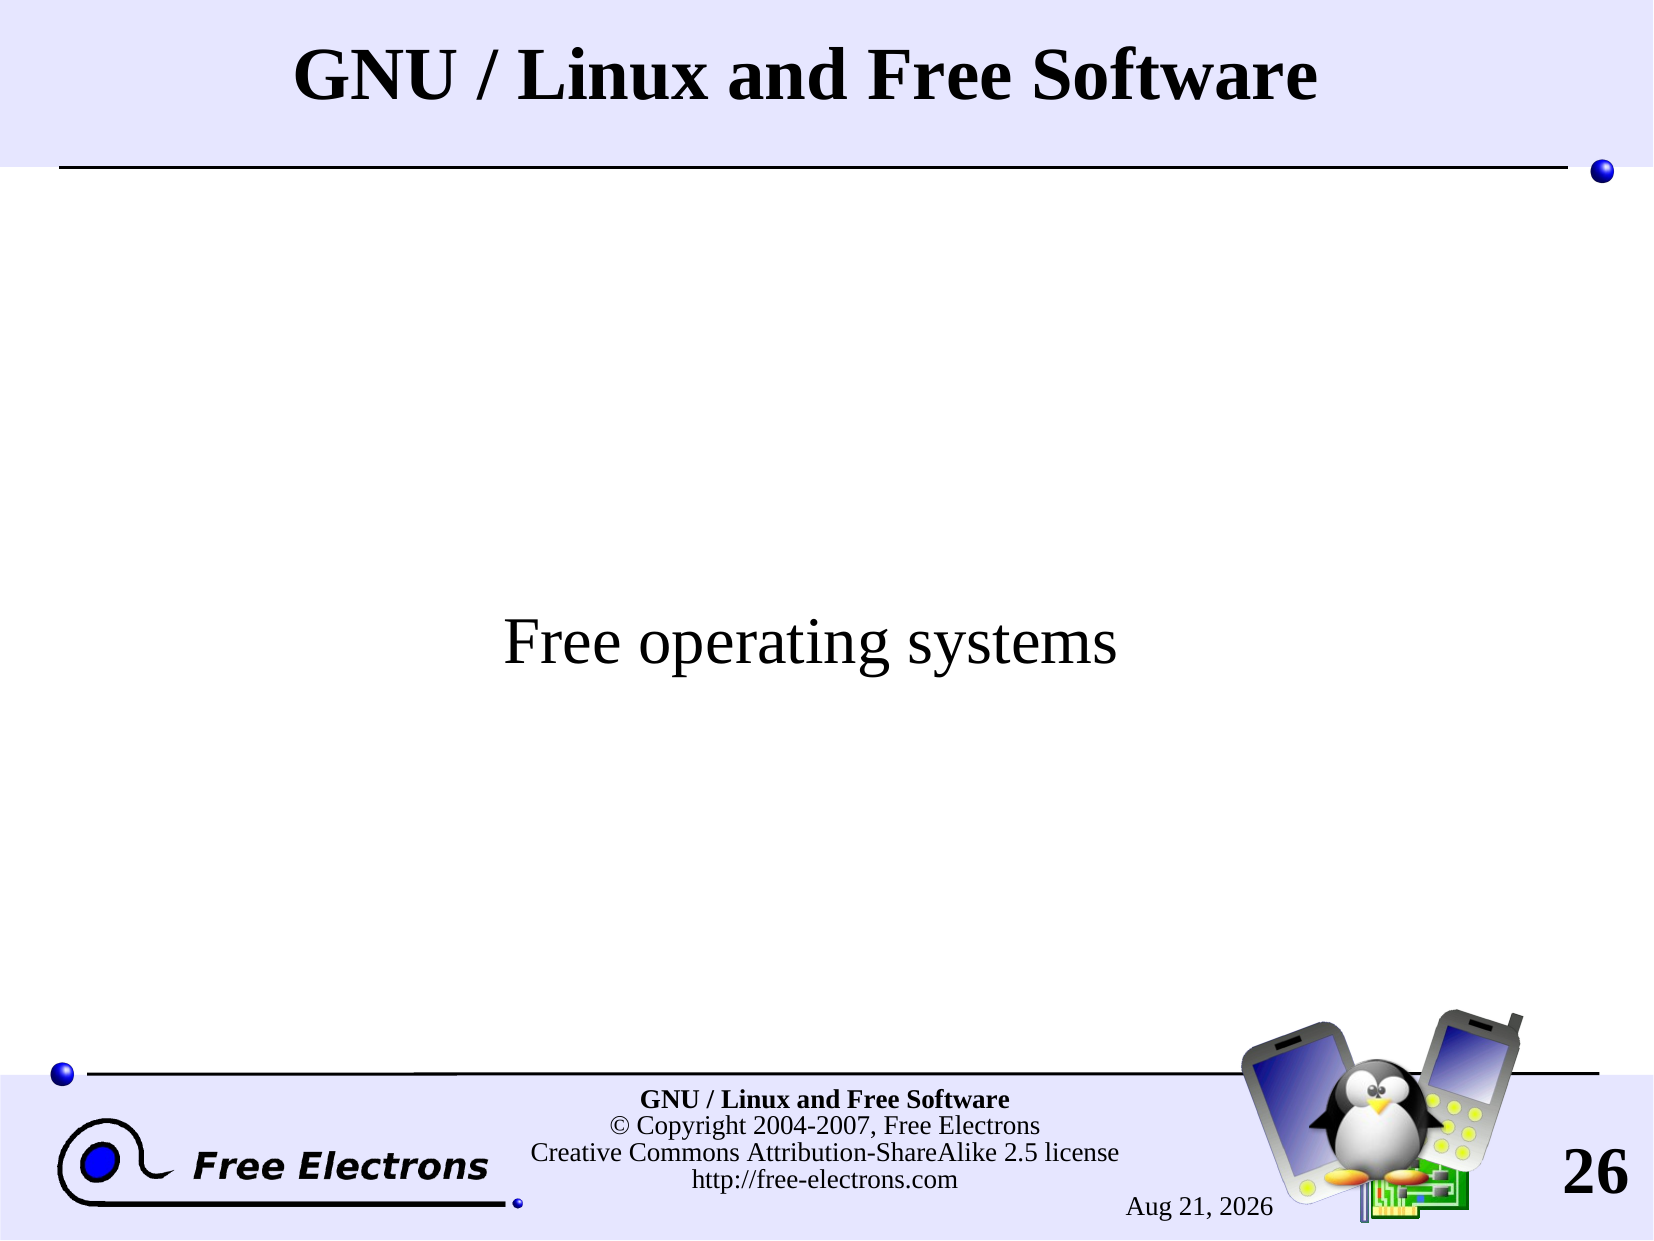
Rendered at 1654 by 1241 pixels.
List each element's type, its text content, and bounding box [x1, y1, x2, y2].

picture [1231, 1007, 1538, 1241]
title GNU / Linux and Free Software [60, 25, 1551, 124]
picture [50, 1107, 527, 1216]
subtitle Free operating systems [105, 216, 1518, 1066]
